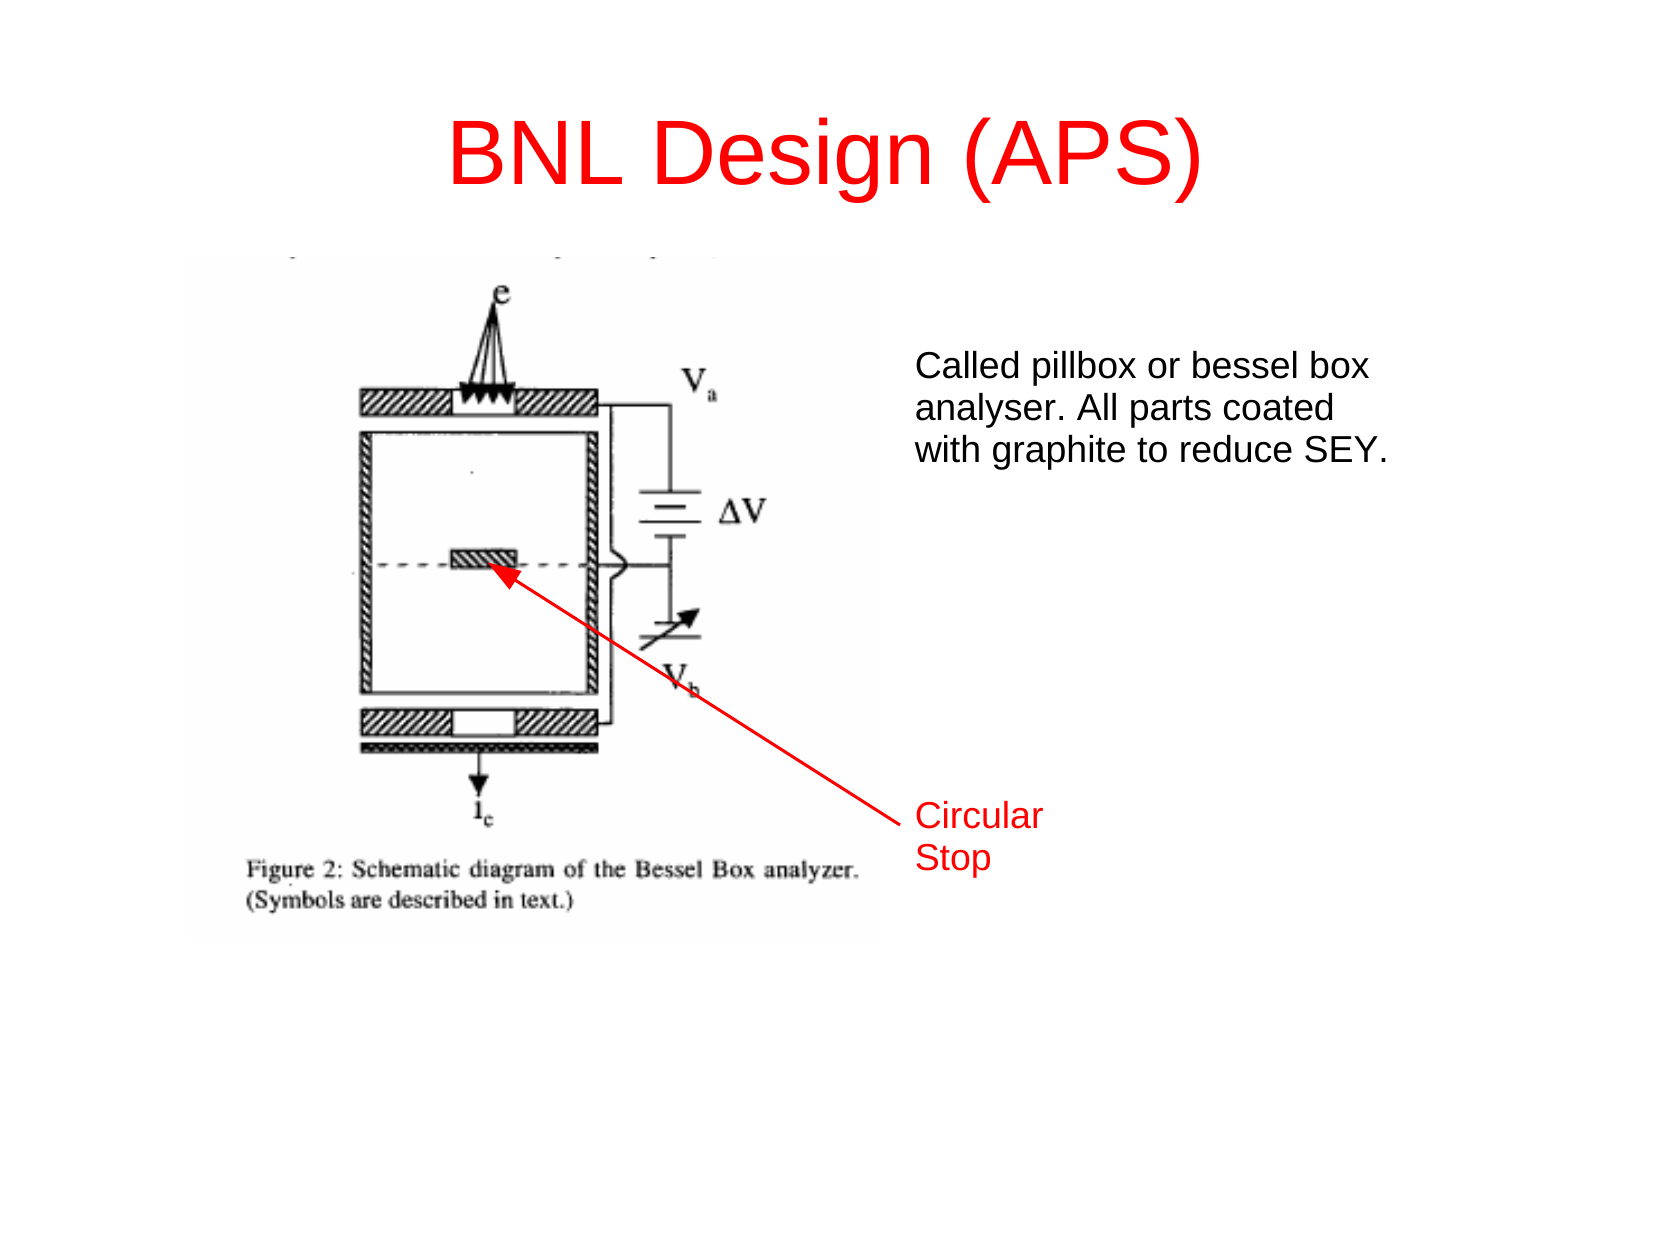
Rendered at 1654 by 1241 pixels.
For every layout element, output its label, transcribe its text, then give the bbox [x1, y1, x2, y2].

text_box Called pillbox or bessel box analyser. All parts coated with graphite to reduce SEY. [900, 337, 1426, 479]
picture [187, 257, 879, 938]
title BNL Design (APS) [82, 56, 1571, 250]
text_box Circular Stop [900, 787, 1088, 887]
